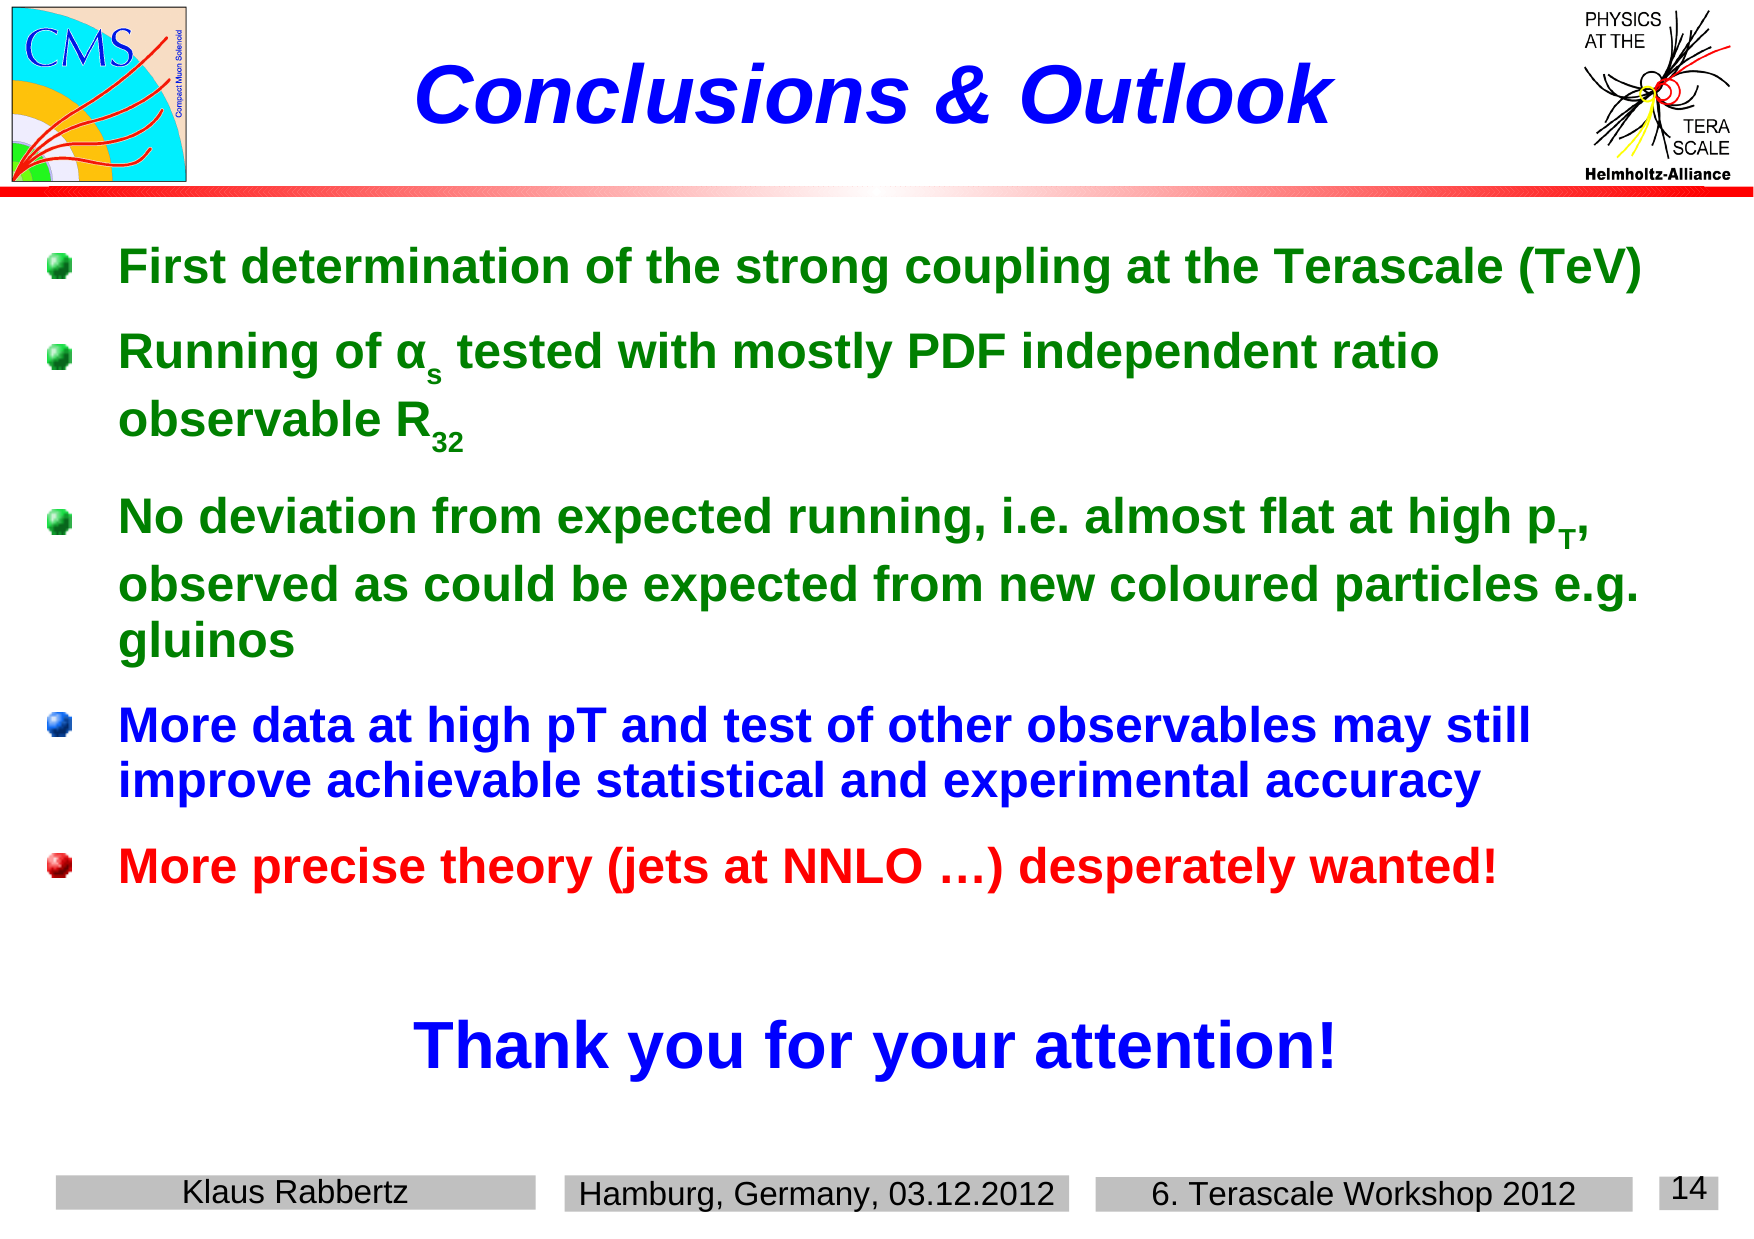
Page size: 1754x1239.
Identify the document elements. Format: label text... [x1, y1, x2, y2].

list First determination of the strong coupling at the Terascale (TeV) Running of αs tested with mostly PDF independent ratio observable R32 No deviation from expected running, i.e. almost flat at high pT, observed as could be expected from new coloured particles e.g. gluinos More data at high pT and test of other observables may still improve achievable statistical and experimental accuracy More precise theory (jets at NNLO …) desperately wanted! [35, 237, 1719, 894]
title Conclusions & Outlook [220, 16, 1525, 175]
text_box Thank you for your attention! [401, 1002, 1352, 1089]
picture [1570, 3, 1744, 191]
picture [11, 6, 187, 182]
